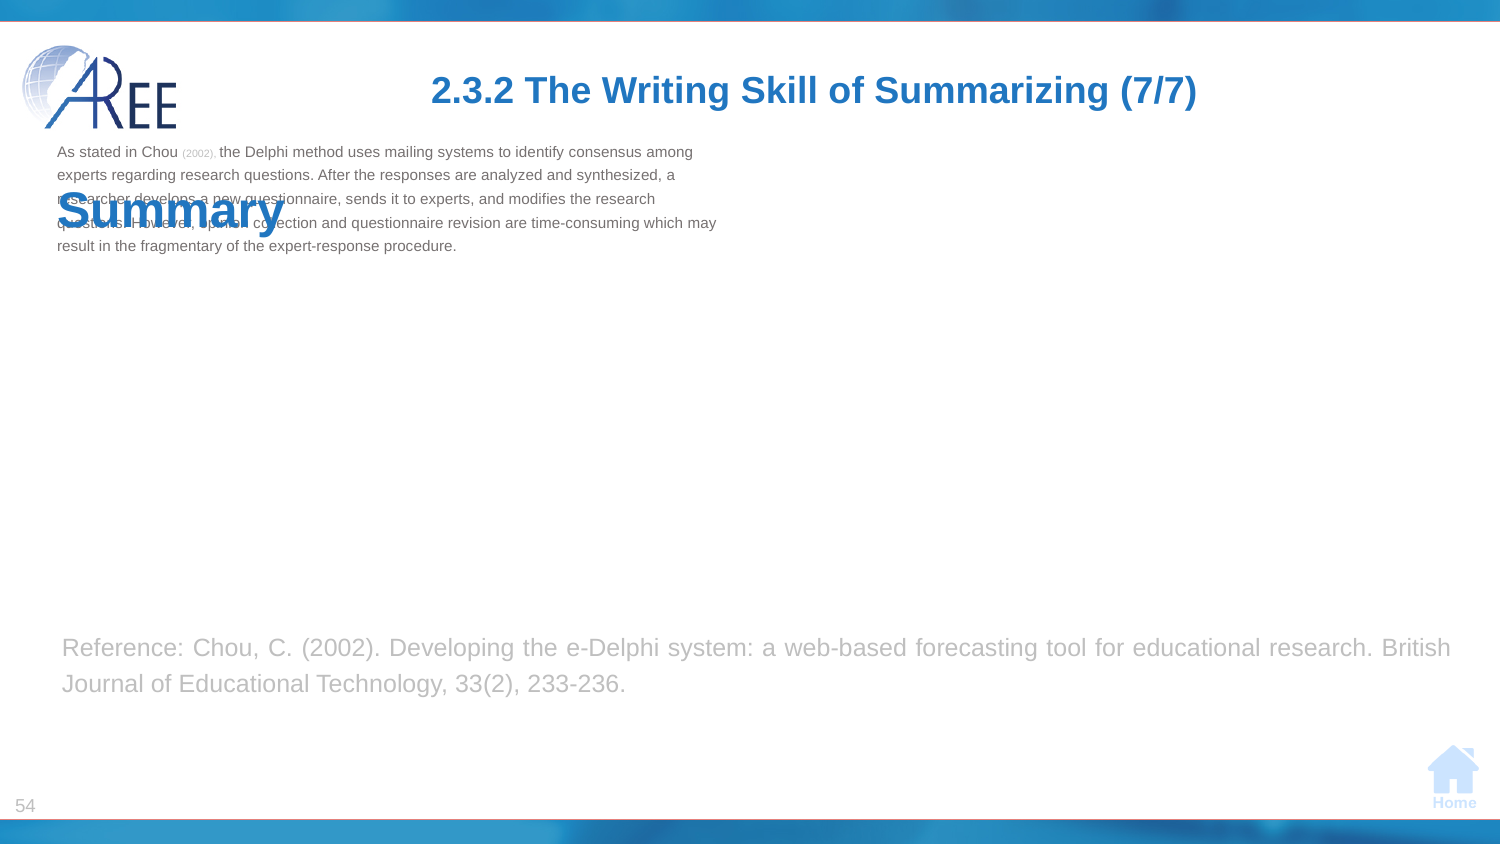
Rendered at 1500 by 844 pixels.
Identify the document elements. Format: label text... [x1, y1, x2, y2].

text_box Reference: Chou, C. (2002). Developing the e-Delphi system: a web-based forecasting tool for educational research. British Journal of Educational Technology, 33(2), 233-236. [47, 618, 1470, 705]
text_box 54 [0, 782, 338, 827]
list As stated in Chou (2002), the Delphi method uses mailing systems to identify consensus among experts regarding research questions. After the responses are analyzed and synthesized, a researcher develops a new questionnaire, sends it to experts, and modifies the research questions. However, opinion collection and questionnaire revision are time-consuming which may result in the fragmentary of the expert-response procedure. [42, 268, 1461, 783]
title 2.3.2 The Writing Skill of Summarizing (7/7) [415, 63, 1466, 155]
subtitle Summary [42, 128, 1461, 268]
